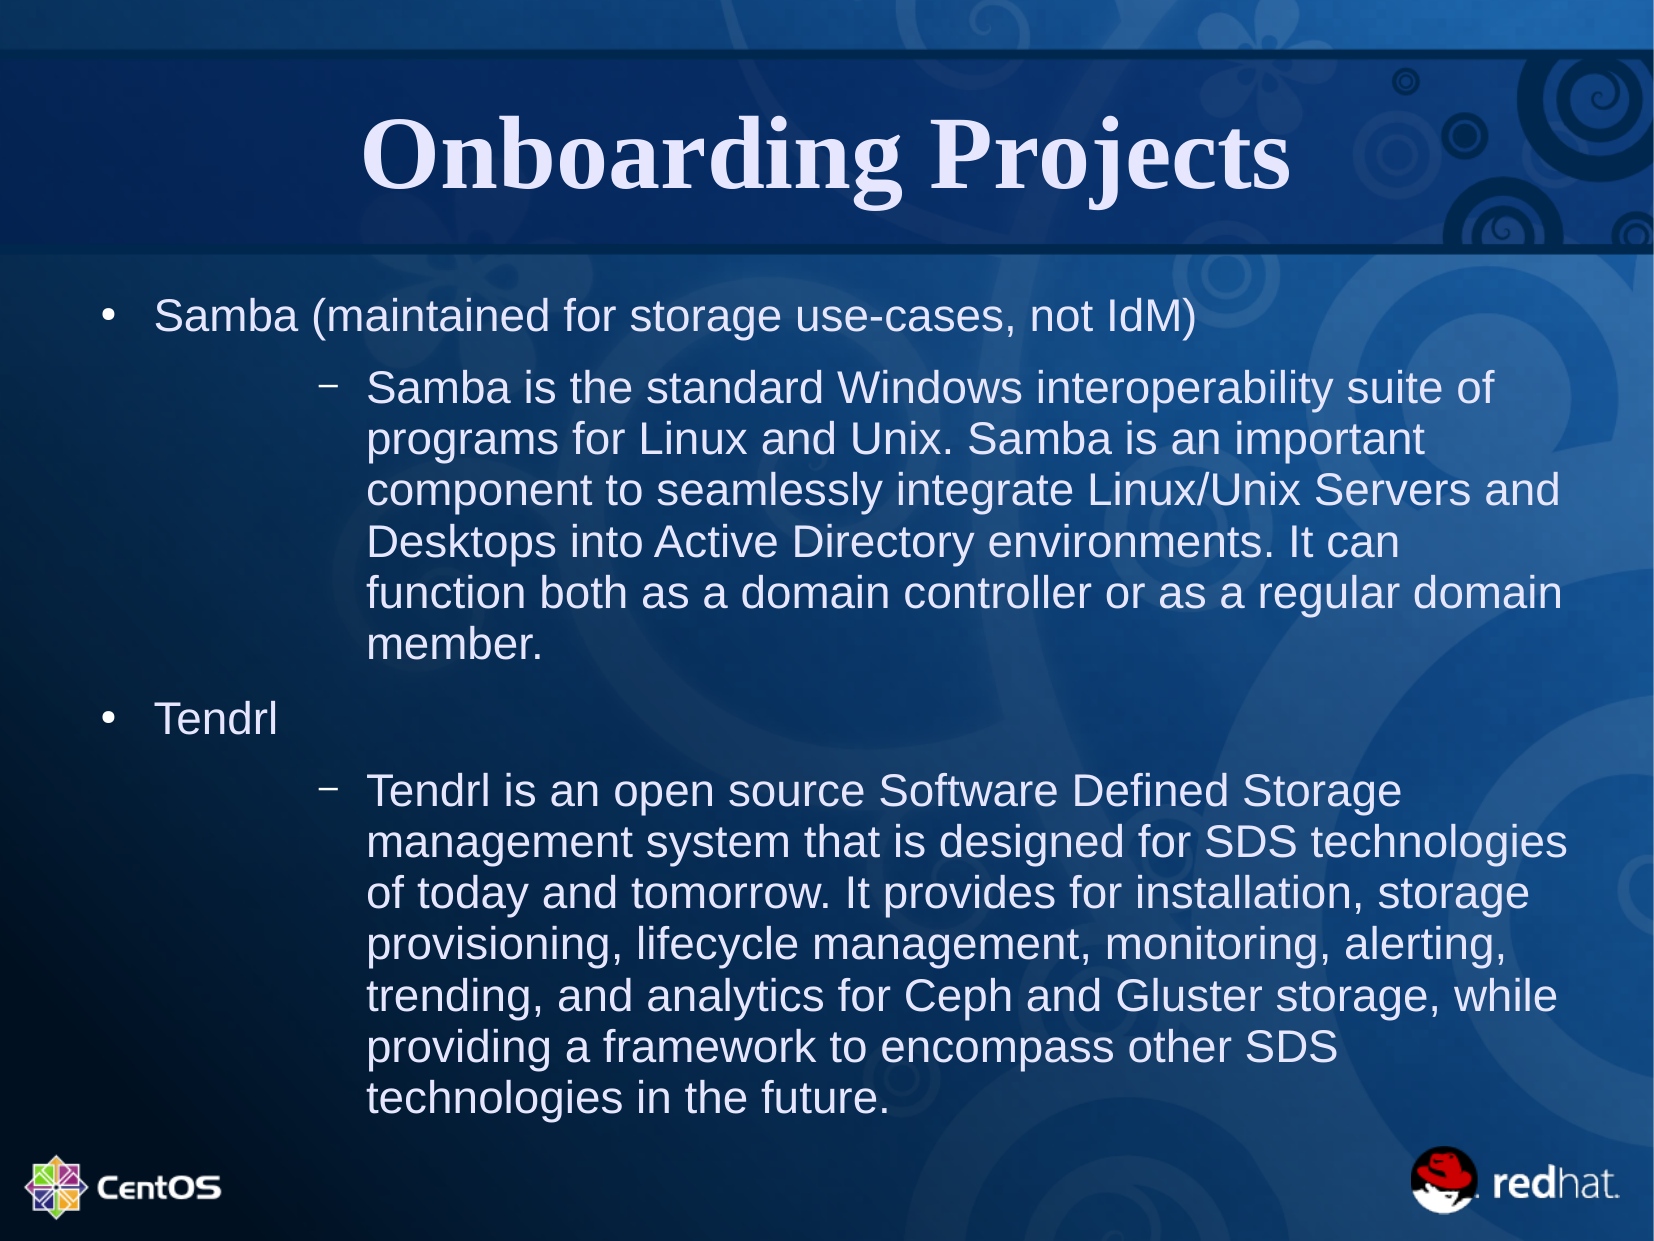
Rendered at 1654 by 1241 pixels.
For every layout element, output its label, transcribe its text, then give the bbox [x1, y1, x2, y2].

list Samba (maintained for storage use-cases, not IdM) Samba is the standard Windows interoperability suite of programs for Linux and Unix. Samba is an important component to seamlessly integrate Linux/Unix Servers and Desktops into Active Directory environments. It can function both as a domain controller or as a regular domain member. Tendrl Tendrl is an open source Software Defined Storage management system that is designed for SDS technologies of today and tomorrow. It provides for installation, storage provisioning, lifecycle management, monitoring, alerting, trending, and analytics for Ceph and Gluster storage, while providing a framework to encompass other SDS technologies in the future. [82, 290, 1571, 1124]
picture [0, 0, 1654, 1241]
title Onboarding Projects [82, 49, 1571, 257]
